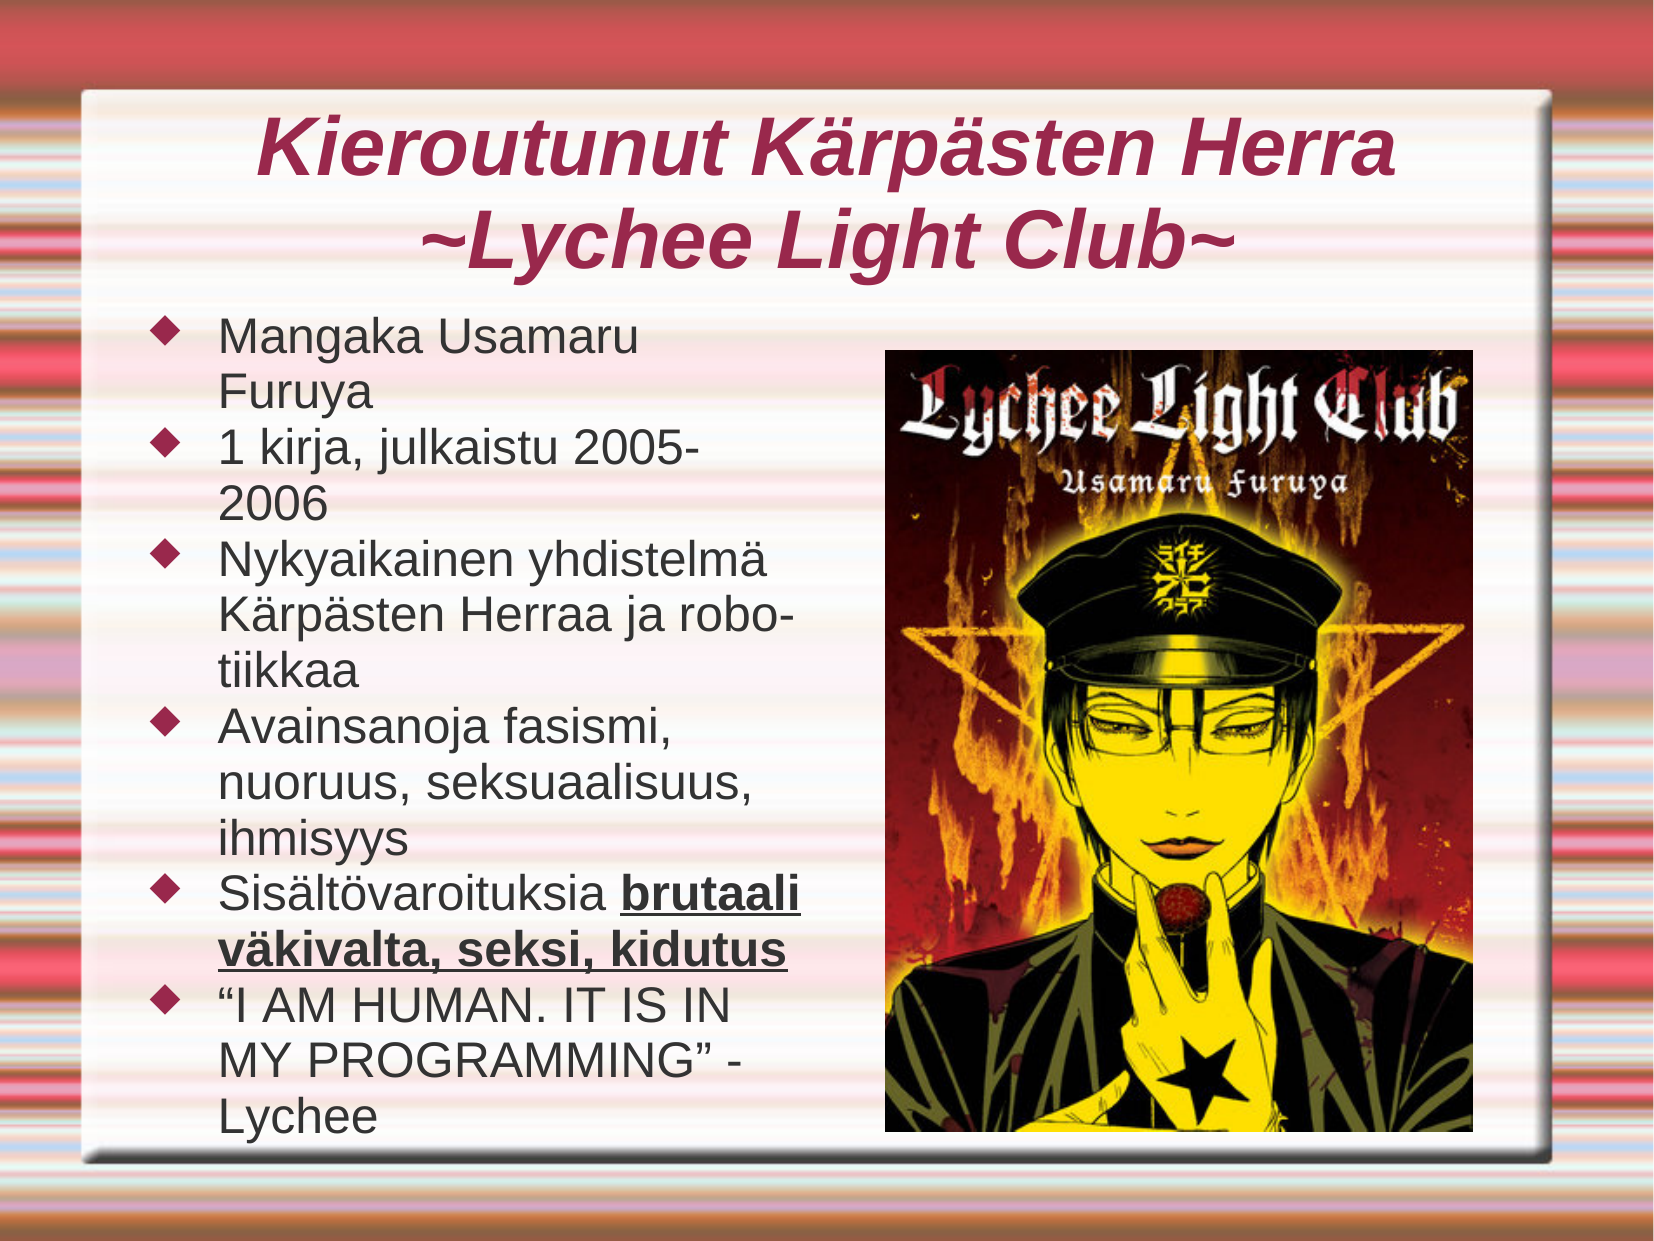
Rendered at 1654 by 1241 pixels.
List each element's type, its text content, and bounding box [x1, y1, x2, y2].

picture [0, 0, 1654, 1241]
list Mangaka Usamaru Furuya 1 kirja, julkaistu 2005-2006 Nykyaikainen yhdistelmä Kärpästen Herraa ja robo-tiikkaa Avainsanoja fasismi, nuoruus, seksuaalisuus, ihmisyys Sisältövaroituksia brutaali väkivalta, seksi, kidutus “I AM HUMAN. IT IS IN MY PROGRAMMING” -Lychee [134, 307, 809, 1147]
title Kieroutunut Kärpästen Herra ~Lychee Light Club~ [121, 90, 1534, 298]
